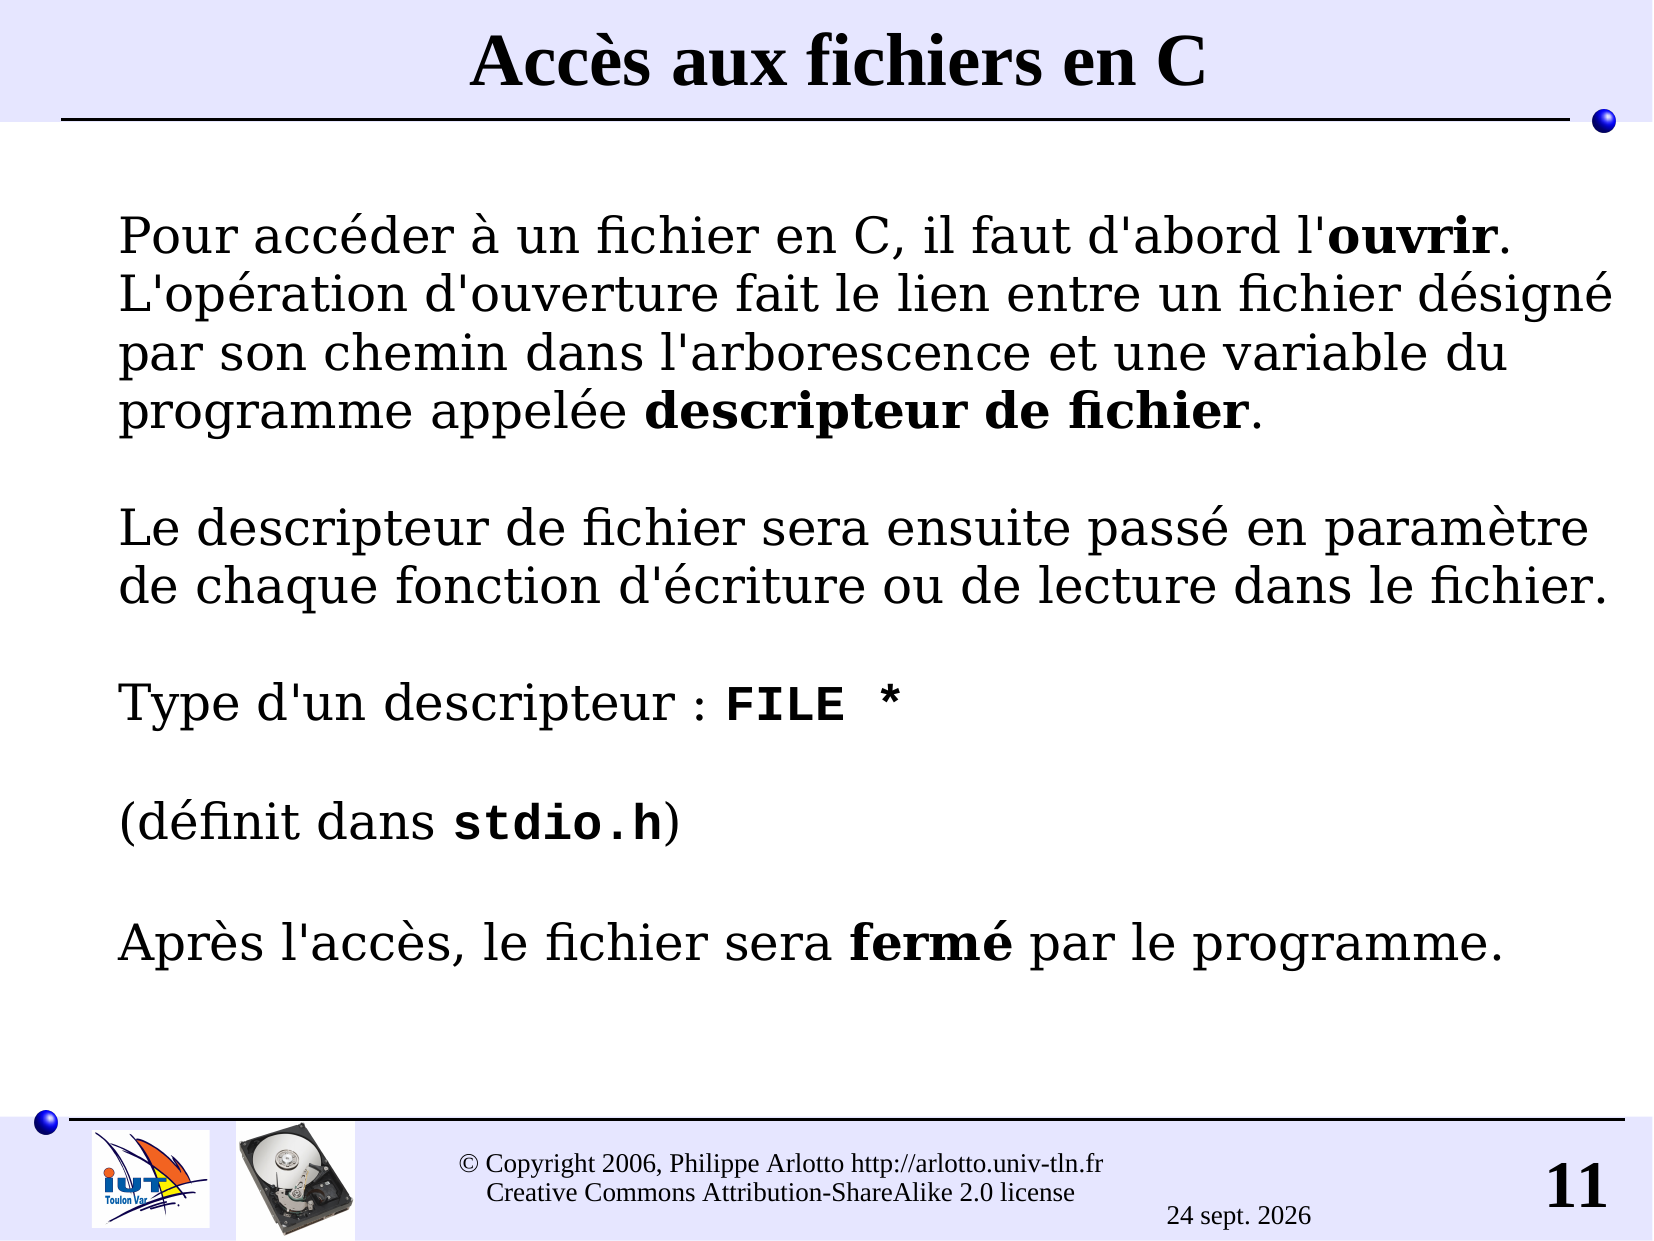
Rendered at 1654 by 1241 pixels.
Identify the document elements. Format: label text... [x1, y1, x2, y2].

text_box Pour accéder à un fichier en C, il faut d'abord l'ouvrir. L'opération d'ouverture fait le lien entre un fichier désigné par son chemin dans l'arborescence et une variable du programme appelée descripteur de fichier. Le descripteur de fichier sera ensuite passé en paramètre de chaque fonction d'écriture ou de lecture dans le fichier. Type d'un descripteur : FILE * (définit dans stdio.h) Après l'accès, le fichier sera fermé par le programme. [118, 206, 1617, 966]
title Accès aux fichiers en C [95, 11, 1585, 110]
picture [236, 1121, 355, 1241]
